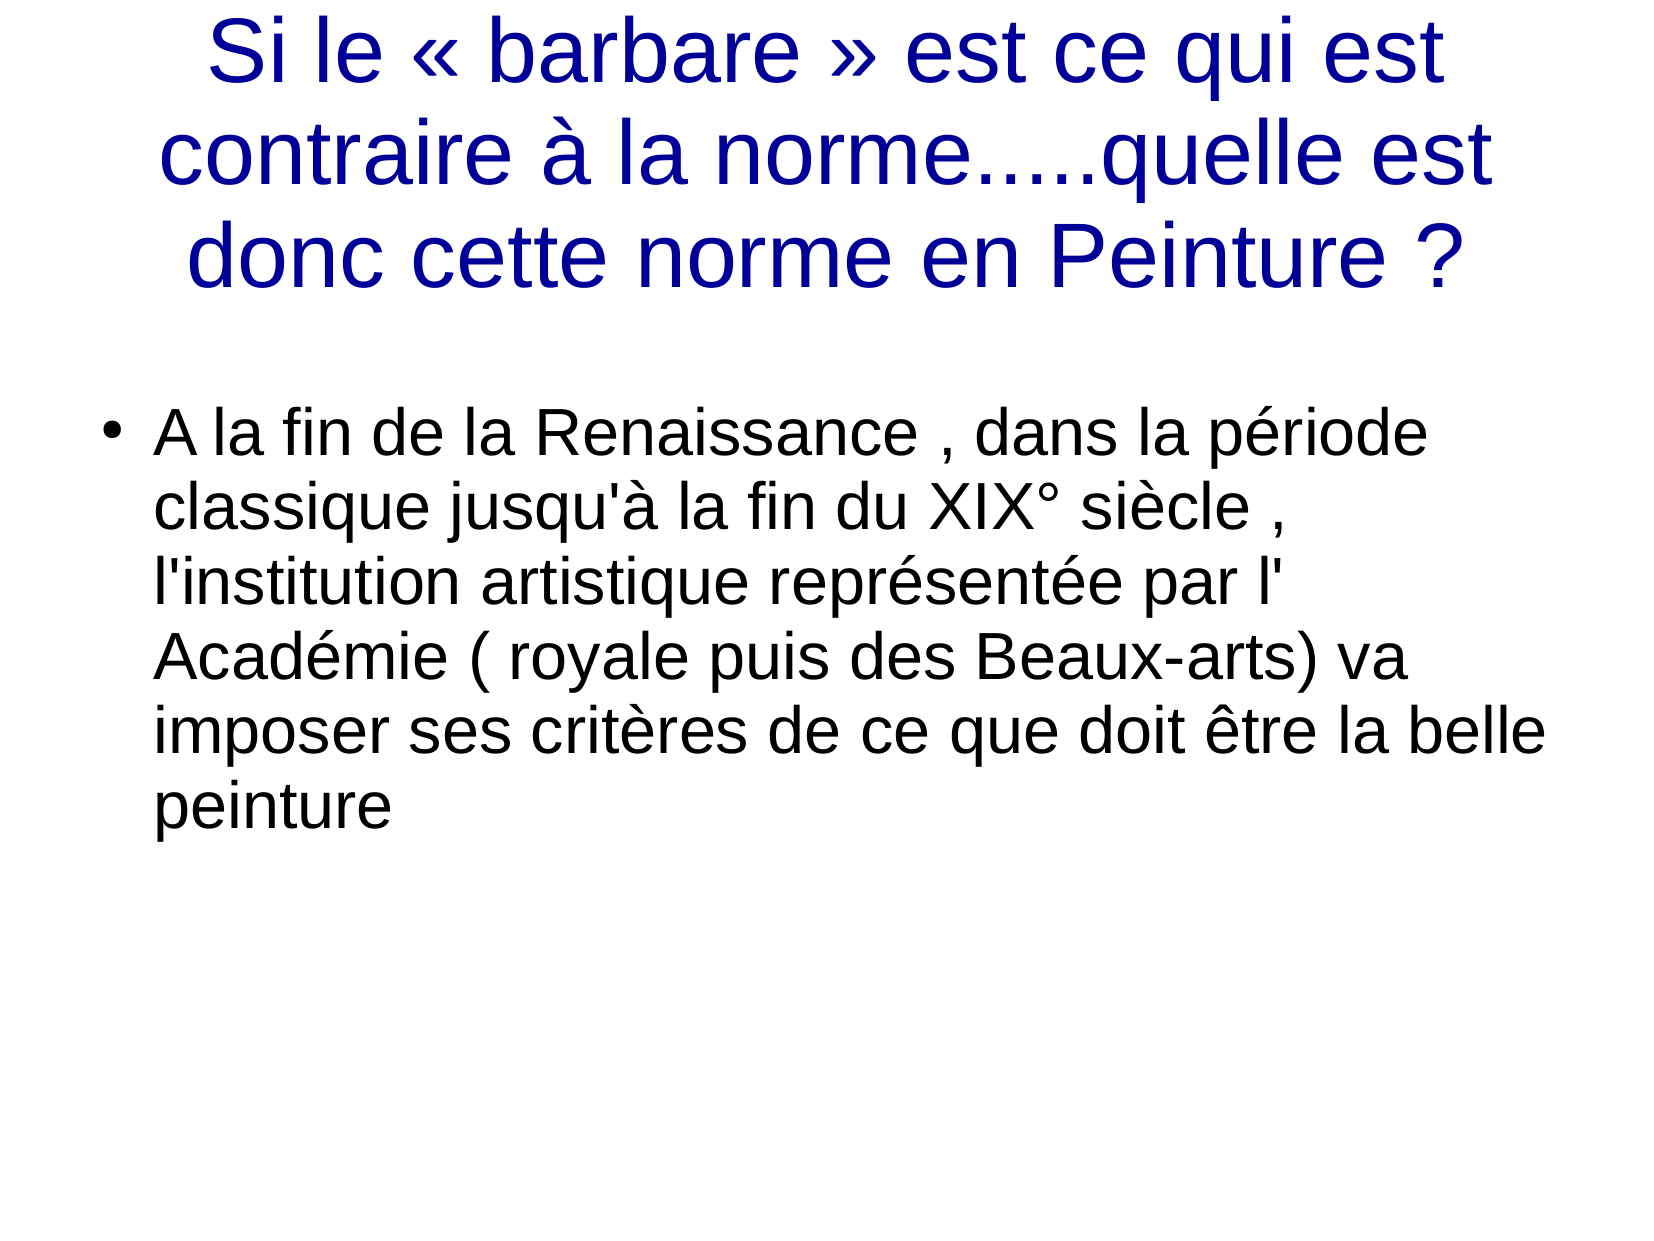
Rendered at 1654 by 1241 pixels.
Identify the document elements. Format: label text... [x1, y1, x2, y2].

title Si le « barbare » est ce qui est contraire à la norme.....quelle est donc cette norme en Peinture ? [82, 0, 1571, 290]
list A la fin de la Renaissance , dans la période classique jusqu'à la fin du XIX° siècle , l'institution artistique représentée par l' Académie ( royale puis des Beaux-arts) va imposer ses critères de ce que doit être la belle peinture [82, 290, 1571, 1109]
